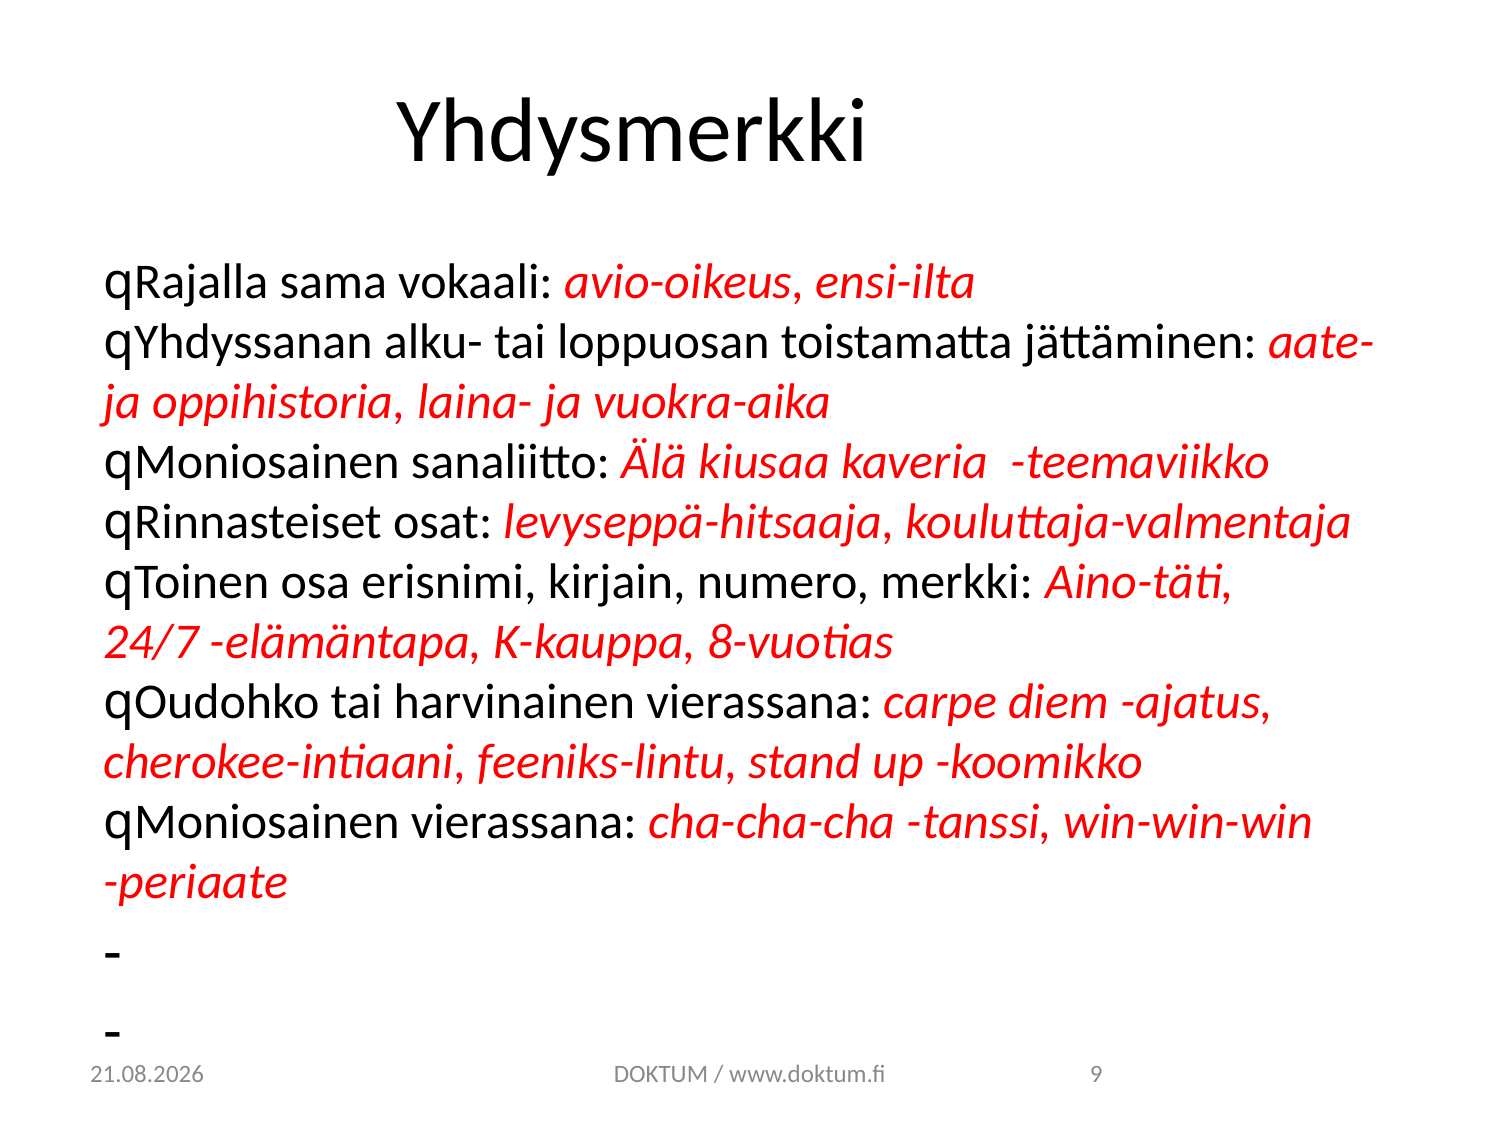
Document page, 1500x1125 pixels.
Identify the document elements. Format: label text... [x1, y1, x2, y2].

text_box [1074, 1042, 1426, 1103]
text_box [75, 1042, 426, 1103]
text_box Rajalla sama vokaali: avio-oikeus, ensi-ilta Yhdyssanan alku- tai loppuosan toistamatta jättäminen: aate- ja oppihistoria, laina- ja vuokra-aika Moniosainen sanaliitto: Älä kiusaa kaveria -teemaviikko Rinnasteiset osat: levyseppä-hitsaaja, kouluttaja-valmentaja Toinen osa erisnimi, kirjain, numero, merkki: Aino-täti, 24/7 -elämäntapa, K-kauppa, 8-vuotias Oudohko tai harvinainen vierassana: carpe diem -ajatus, cherokee-intiaani, feeniks-lintu, stand up -koomikko Moniosainen vierassana: cha-cha-cha -tanssi, win-win-win -periaate [88, 241, 1412, 1065]
text_box DOKTUM / www.doktum.fi [512, 1065, 988, 1103]
title Yhdysmerkki [76, 31, 1189, 219]
